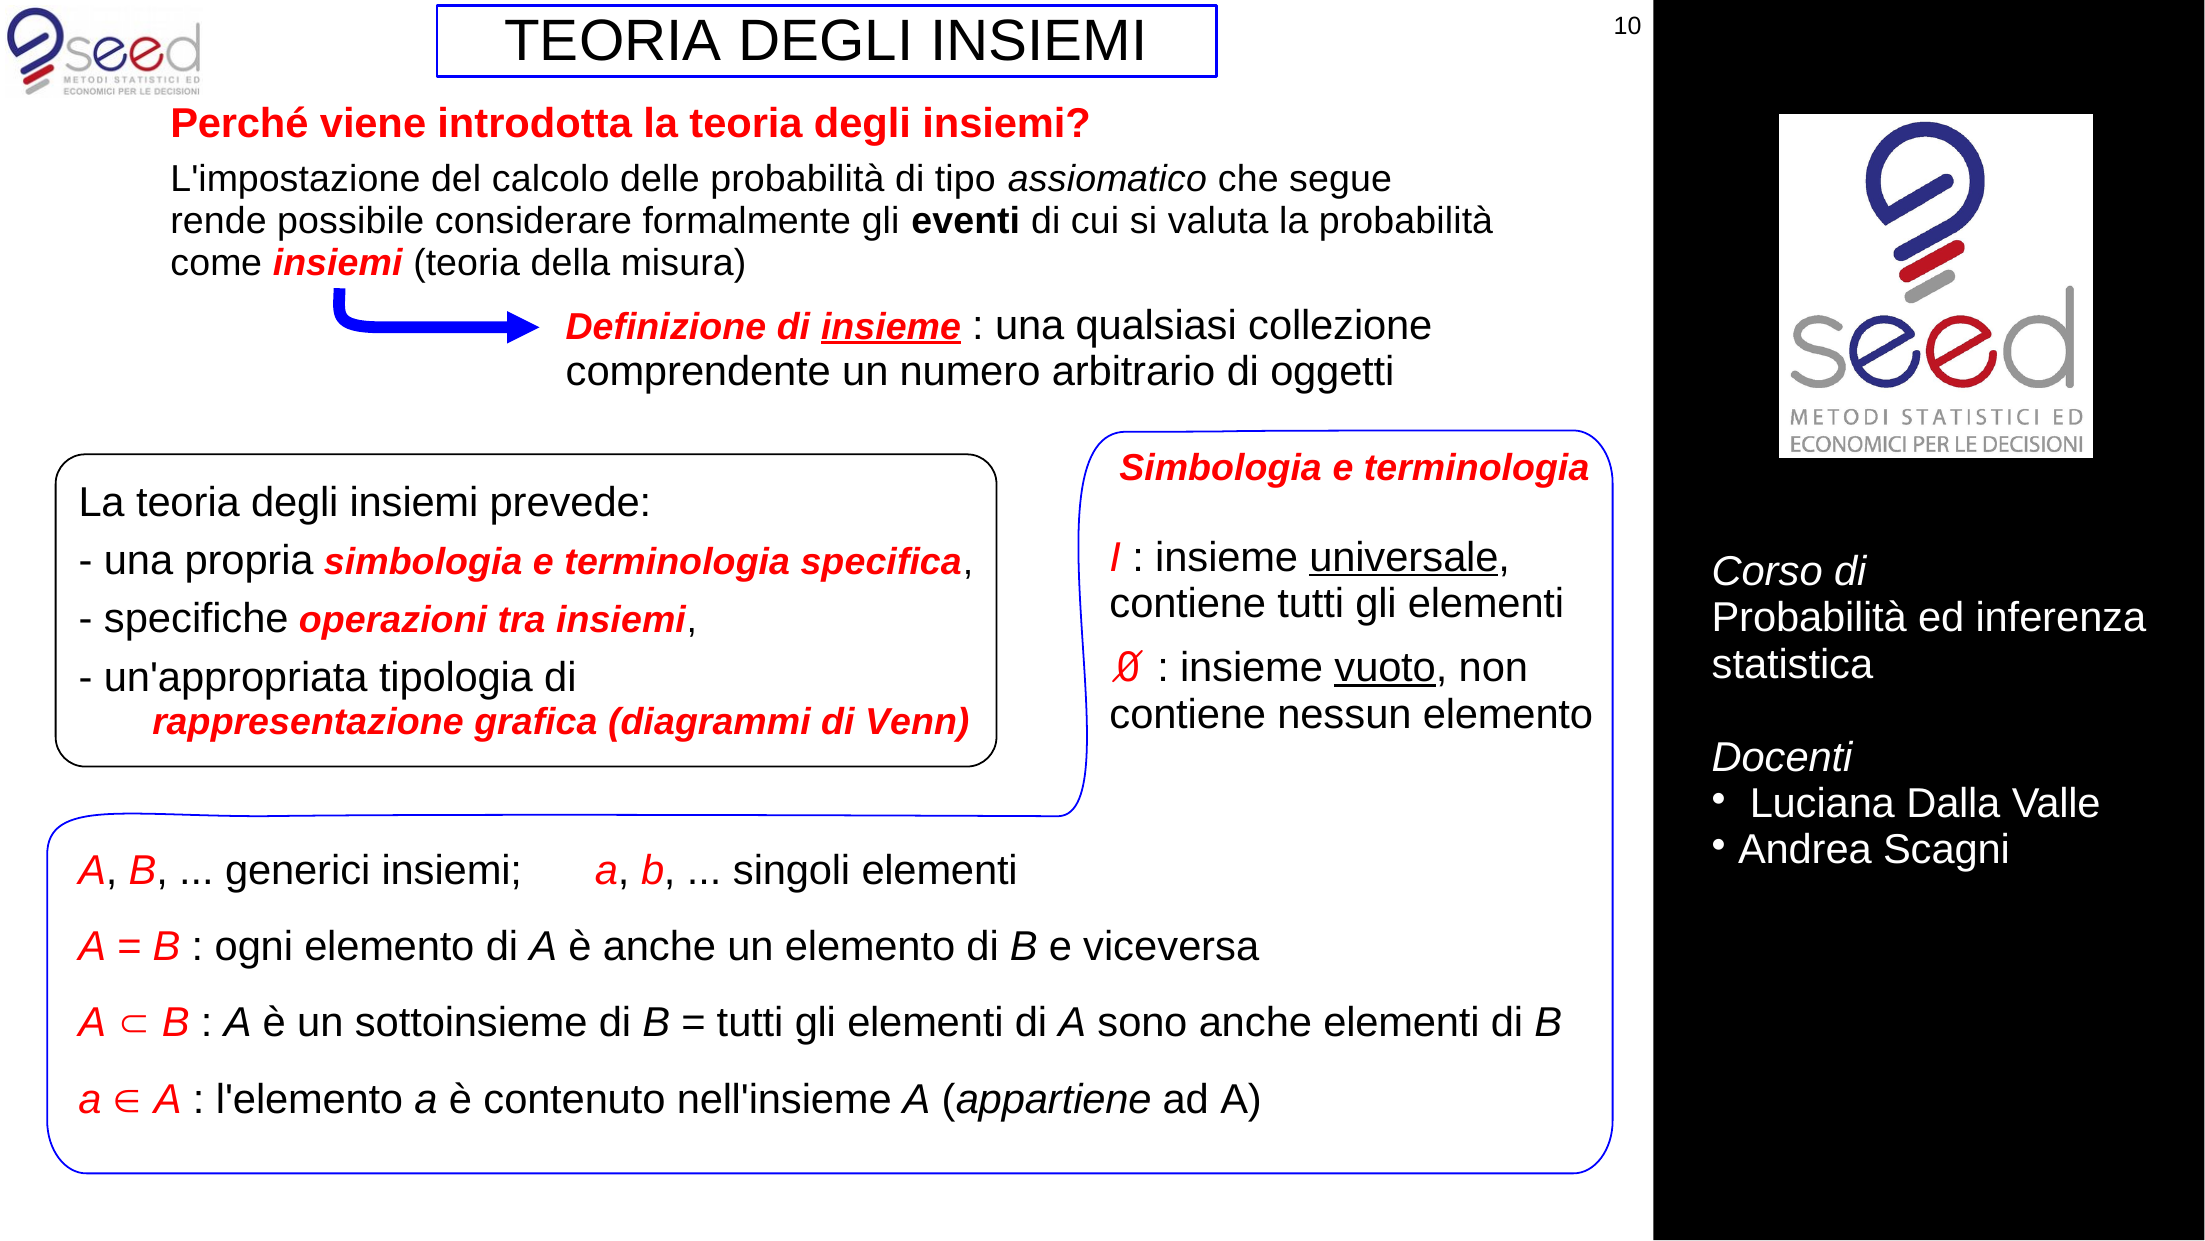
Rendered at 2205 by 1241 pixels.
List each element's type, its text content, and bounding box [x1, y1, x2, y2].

picture [5, 5, 203, 98]
text_box I : insieme universale, contiene tutti gli elementi ∅ : insieme vuoto, non contiene nessun elemento [1109, 533, 1598, 748]
text_box La teoria degli insiemi prevede: - una propria simbologia e terminologia specifica, - specifiche operazioni tra insiemi, - un'appropriata tipologia di rappresentazione grafica (diagrammi di Venn) [55, 454, 997, 767]
text_box A, B, ... generici insiemi; a, b, ... singoli elementi A = B : ogni elemento di A è anche un elemento di B e viceversa A ⊂ B : A è un sottoinsieme di B = tutti gli elementi di A sono anche elementi di B a ∈ A : l'elemento a è contenuto nell'insieme A (appartiene ad A) [78, 847, 1578, 1141]
text_box Definizione di insieme : una qualsiasi collezione comprendente un numero arbitrario di oggetti [565, 301, 1495, 398]
picture [1779, 114, 2093, 458]
text_box Simbologia e terminologia [1119, 446, 1591, 491]
text_box Perché viene introdotta la teoria degli insiemi? L'impostazione del calcolo delle probabilità di tipo assiomatico che segue rende possibile considerare formalmente gli eventi di cui si valuta la probabilità come insiemi (teoria della misura) [170, 99, 1495, 294]
text_box TEORIA DEGLI INSIEMI [437, 5, 1217, 77]
